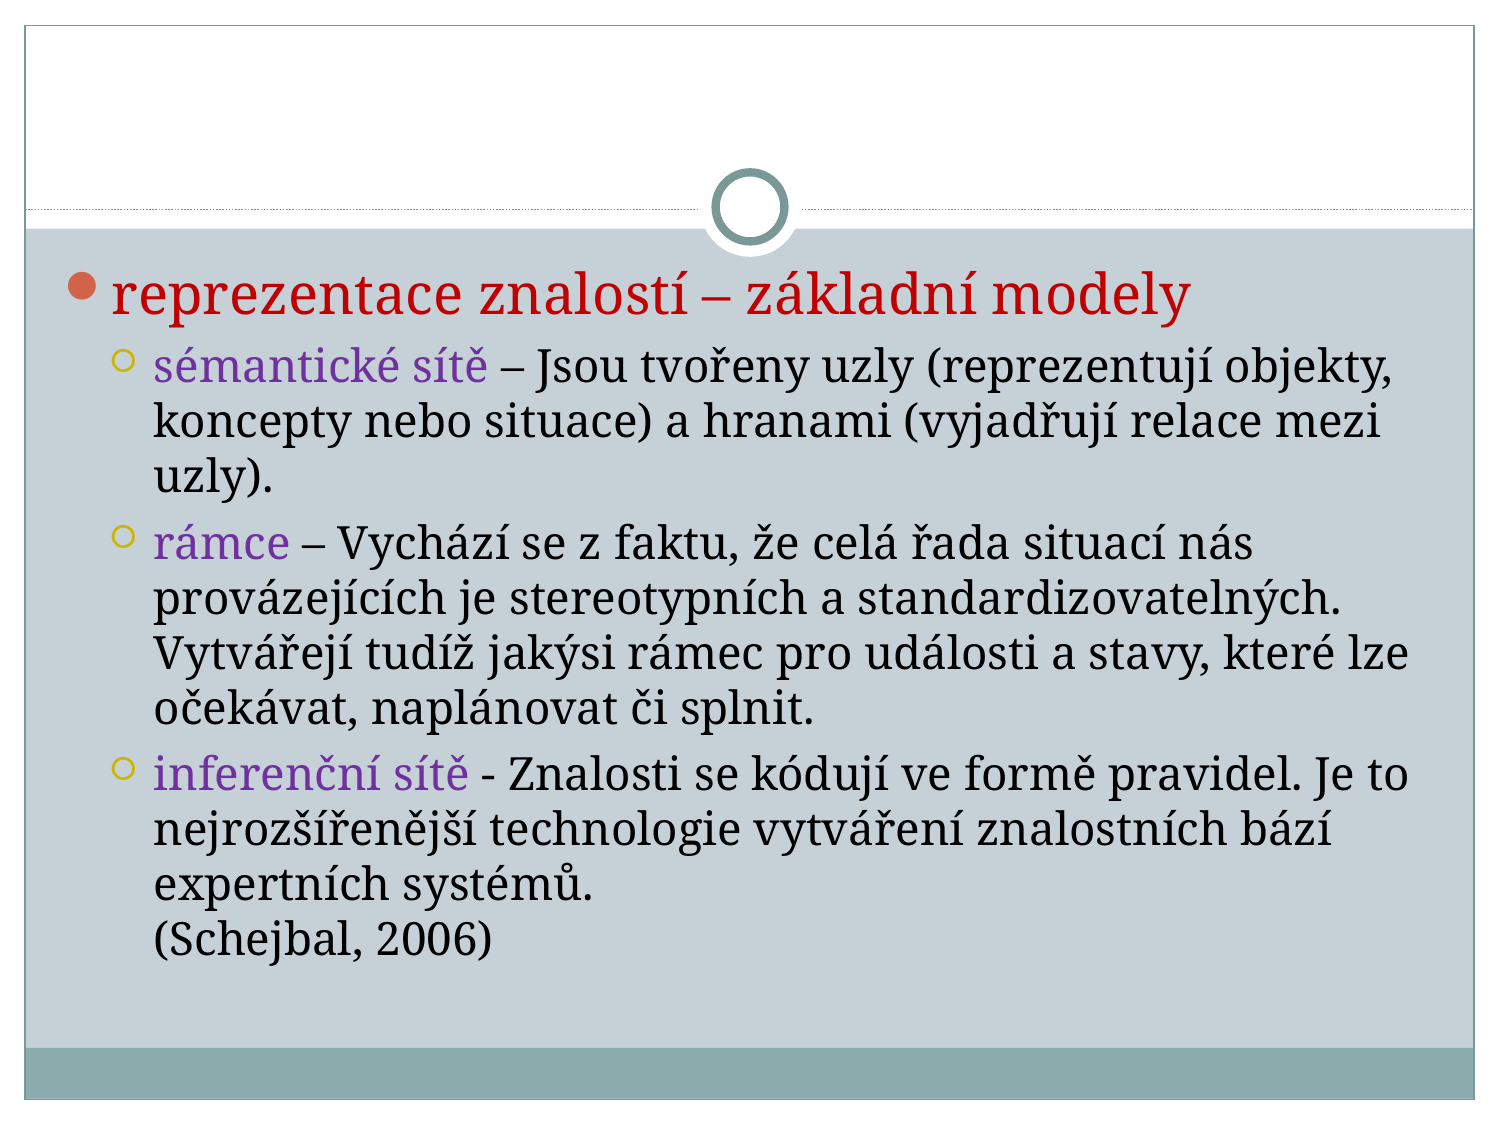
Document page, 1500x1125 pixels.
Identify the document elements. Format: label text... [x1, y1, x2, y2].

list reprezentace znalostí – základní modely sémantické sítě – Jsou tvořeny uzly (reprezentují objekty, koncepty nebo situace) a hranami (vyjadřují relace mezi uzly). rámce – Vychází se z faktu, že celá řada situací nás provázejících je stereotypních a standardizovatelných. Vytvářejí tudíž jakýsi rámec pro události a stavy, které lze očekávat, naplánovat či splnit. inferenční sítě - Znalosti se kódují ve formě pravidel. Je to nejrozšířenější technologie vytváření znalostních bází expertních systémů. (Schejbal, 2006) [49, 250, 1445, 1067]
